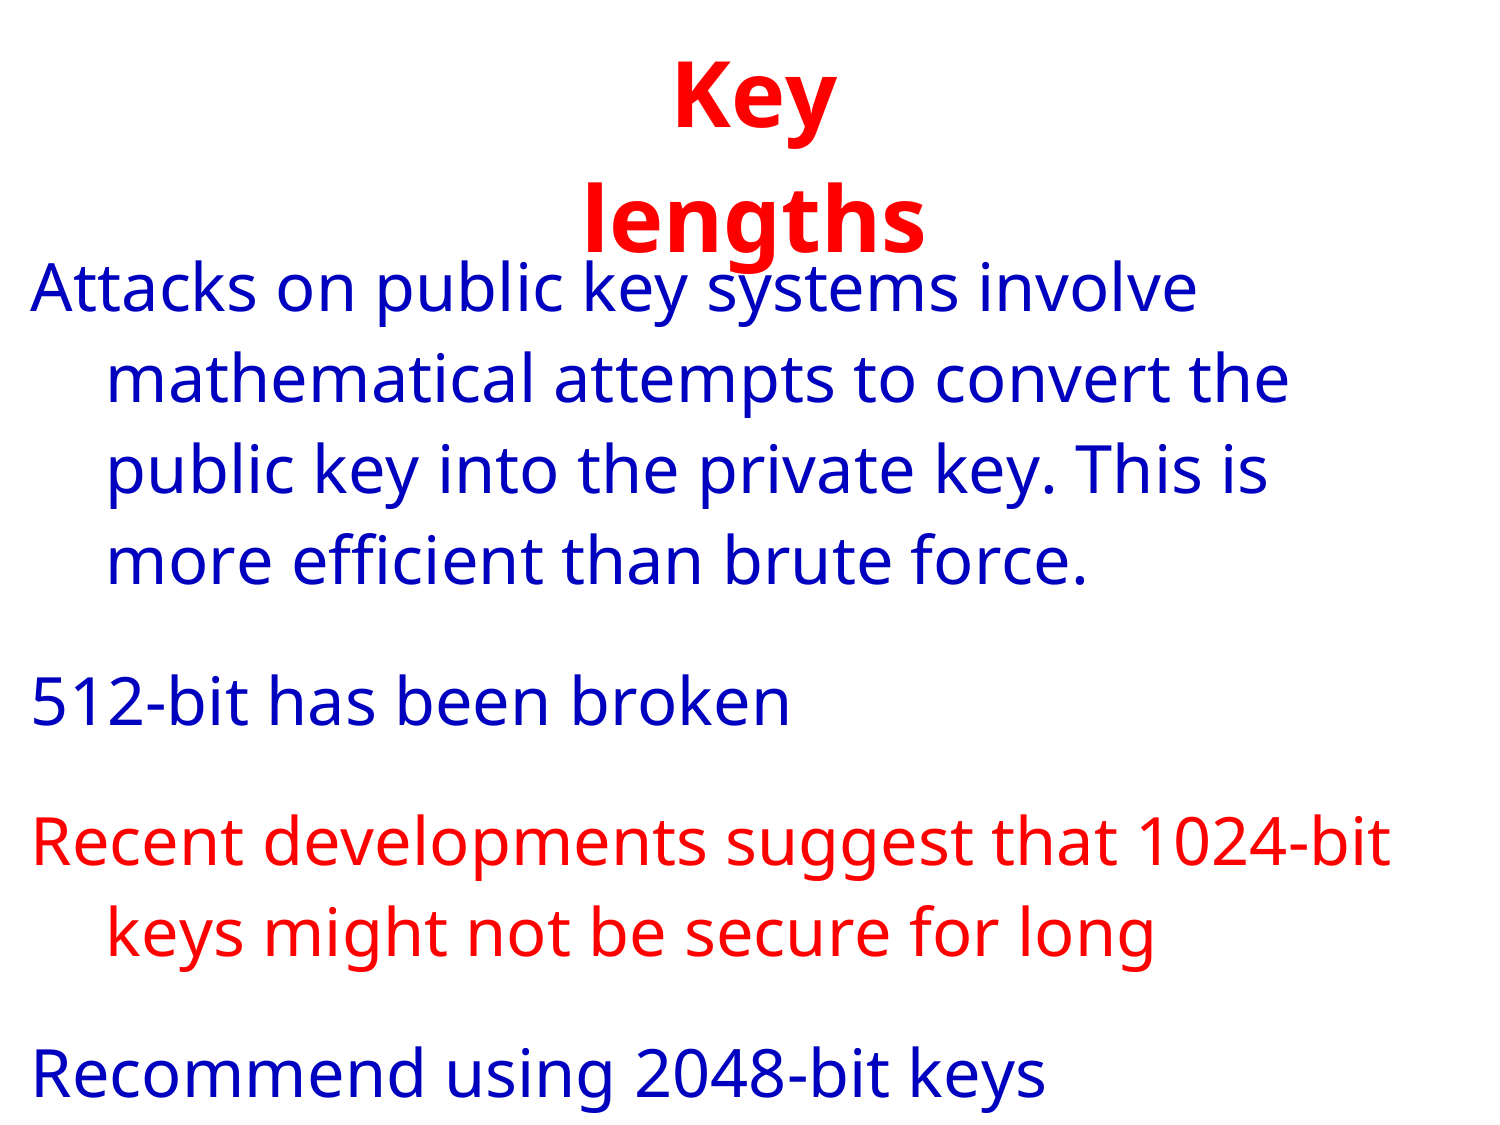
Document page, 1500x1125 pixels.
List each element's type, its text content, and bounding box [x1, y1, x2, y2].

list Attacks on public key systems involve mathematical attempts to convert the public key into the private key. This is more efficient than brute force. 512-bit has been broken Recent developments suggest that 1024-bit keys might not be secure for long Recommend using 2048-bit keys [30, 240, 1427, 1037]
title Key lengths [489, 29, 1020, 143]
